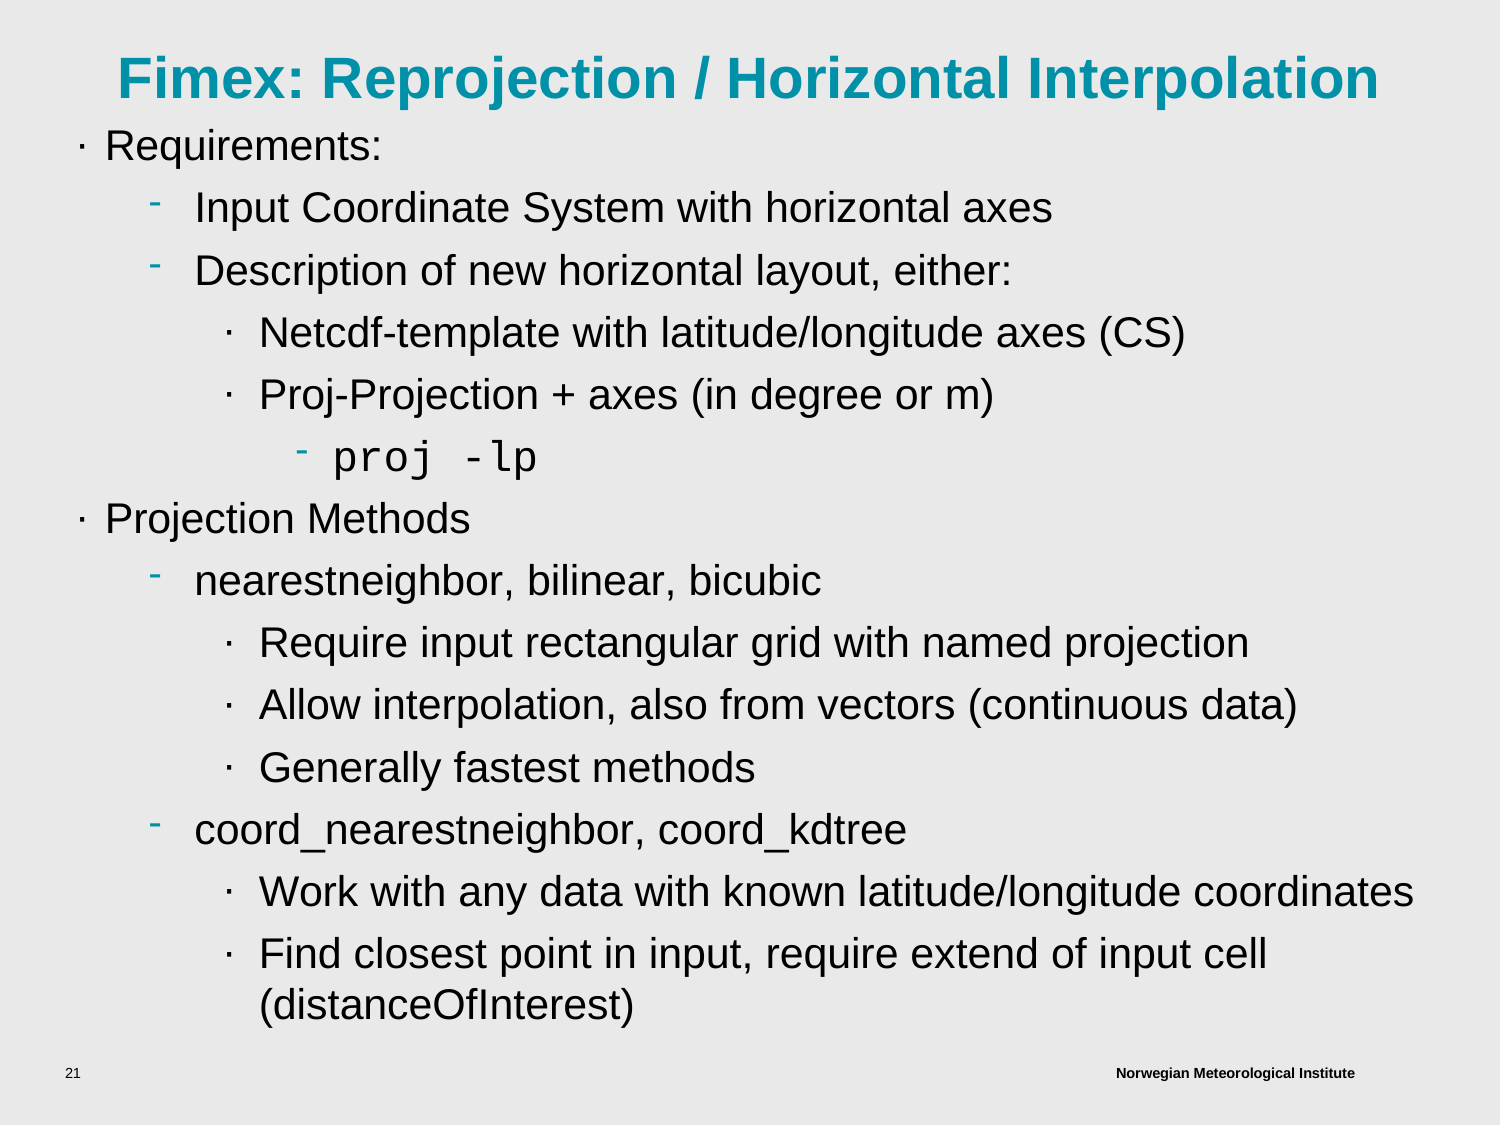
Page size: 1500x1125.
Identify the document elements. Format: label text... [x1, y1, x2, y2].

title Fimex: Reprojection / Horizontal Interpolation [117, 0, 1453, 150]
list Requirements: Input Coordinate System with horizontal axes Description of new horizontal layout, either: Netcdf-template with latitude/longitude axes (CS) Proj-Projection + axes (in degree or m) proj -lp Projection Methods nearestneighbor, bilinear, bicubic Require input rectangular grid with named projection Allow interpolation, also from vectors (continuous data) Generally fastest methods coord_nearestneighbor, coord_kdtree Work with any data with known latitude/longitude coordinates Find closest point in input, require extend of input cell (distanceOfInterest) [75, 117, 1426, 1049]
